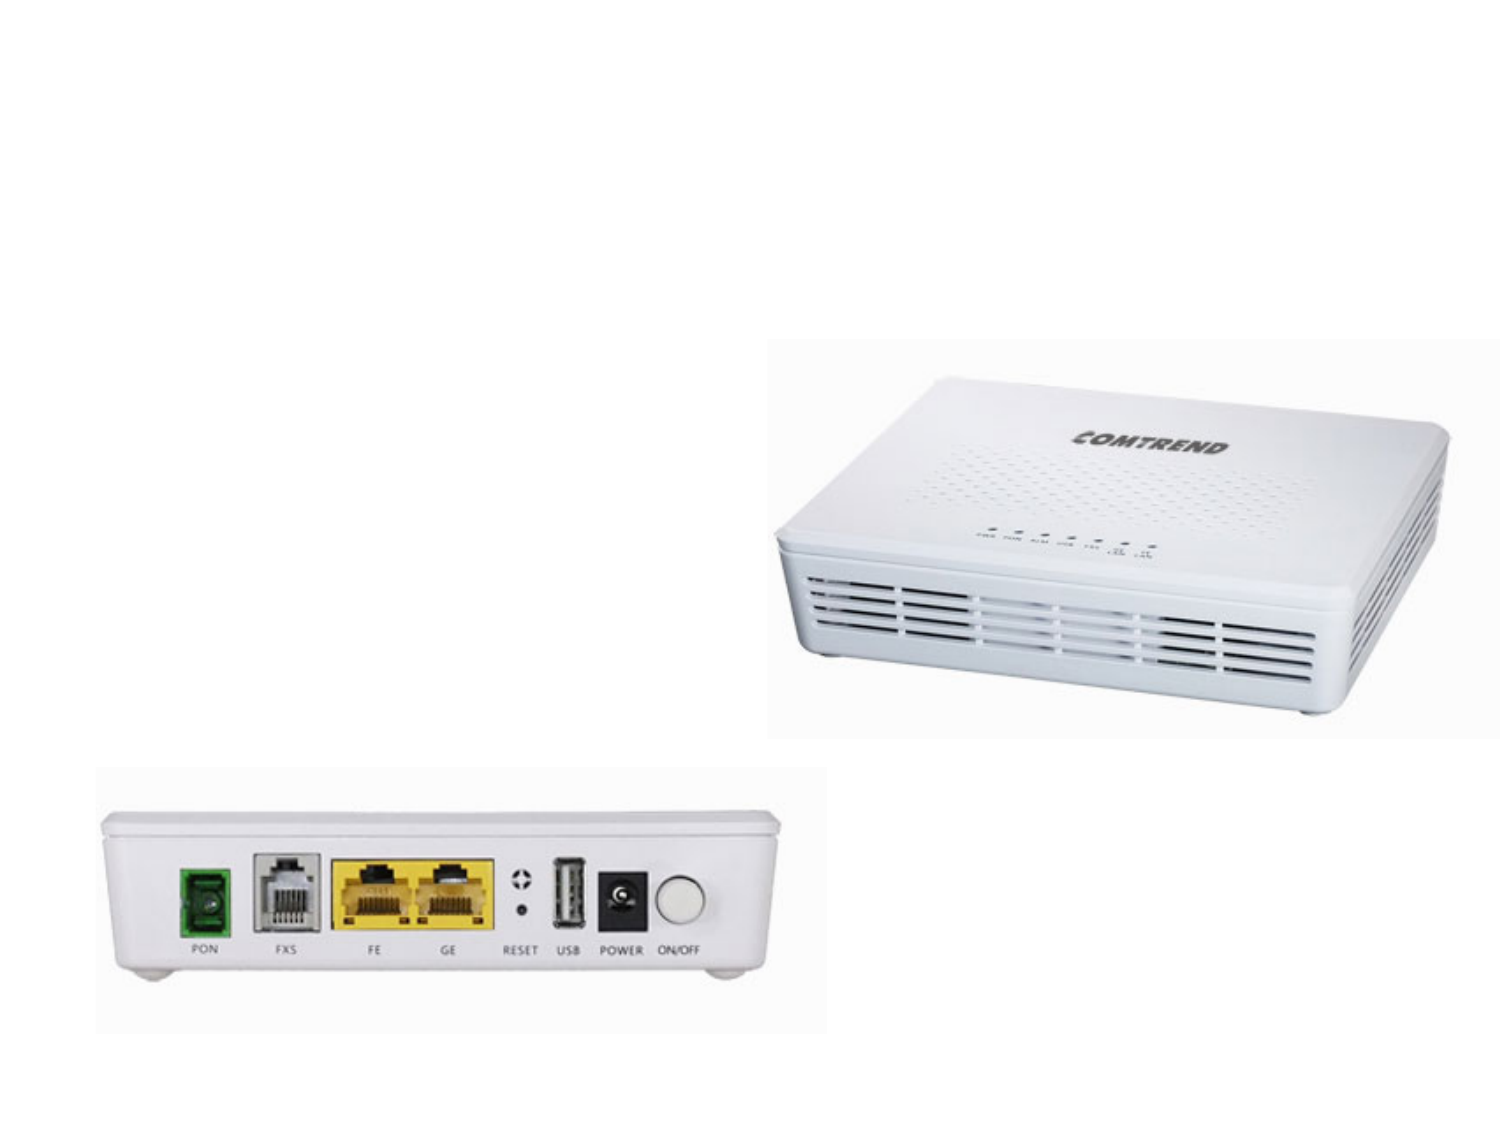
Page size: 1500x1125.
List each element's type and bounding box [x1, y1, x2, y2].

picture [767, 339, 1500, 739]
picture [95, 767, 827, 1034]
